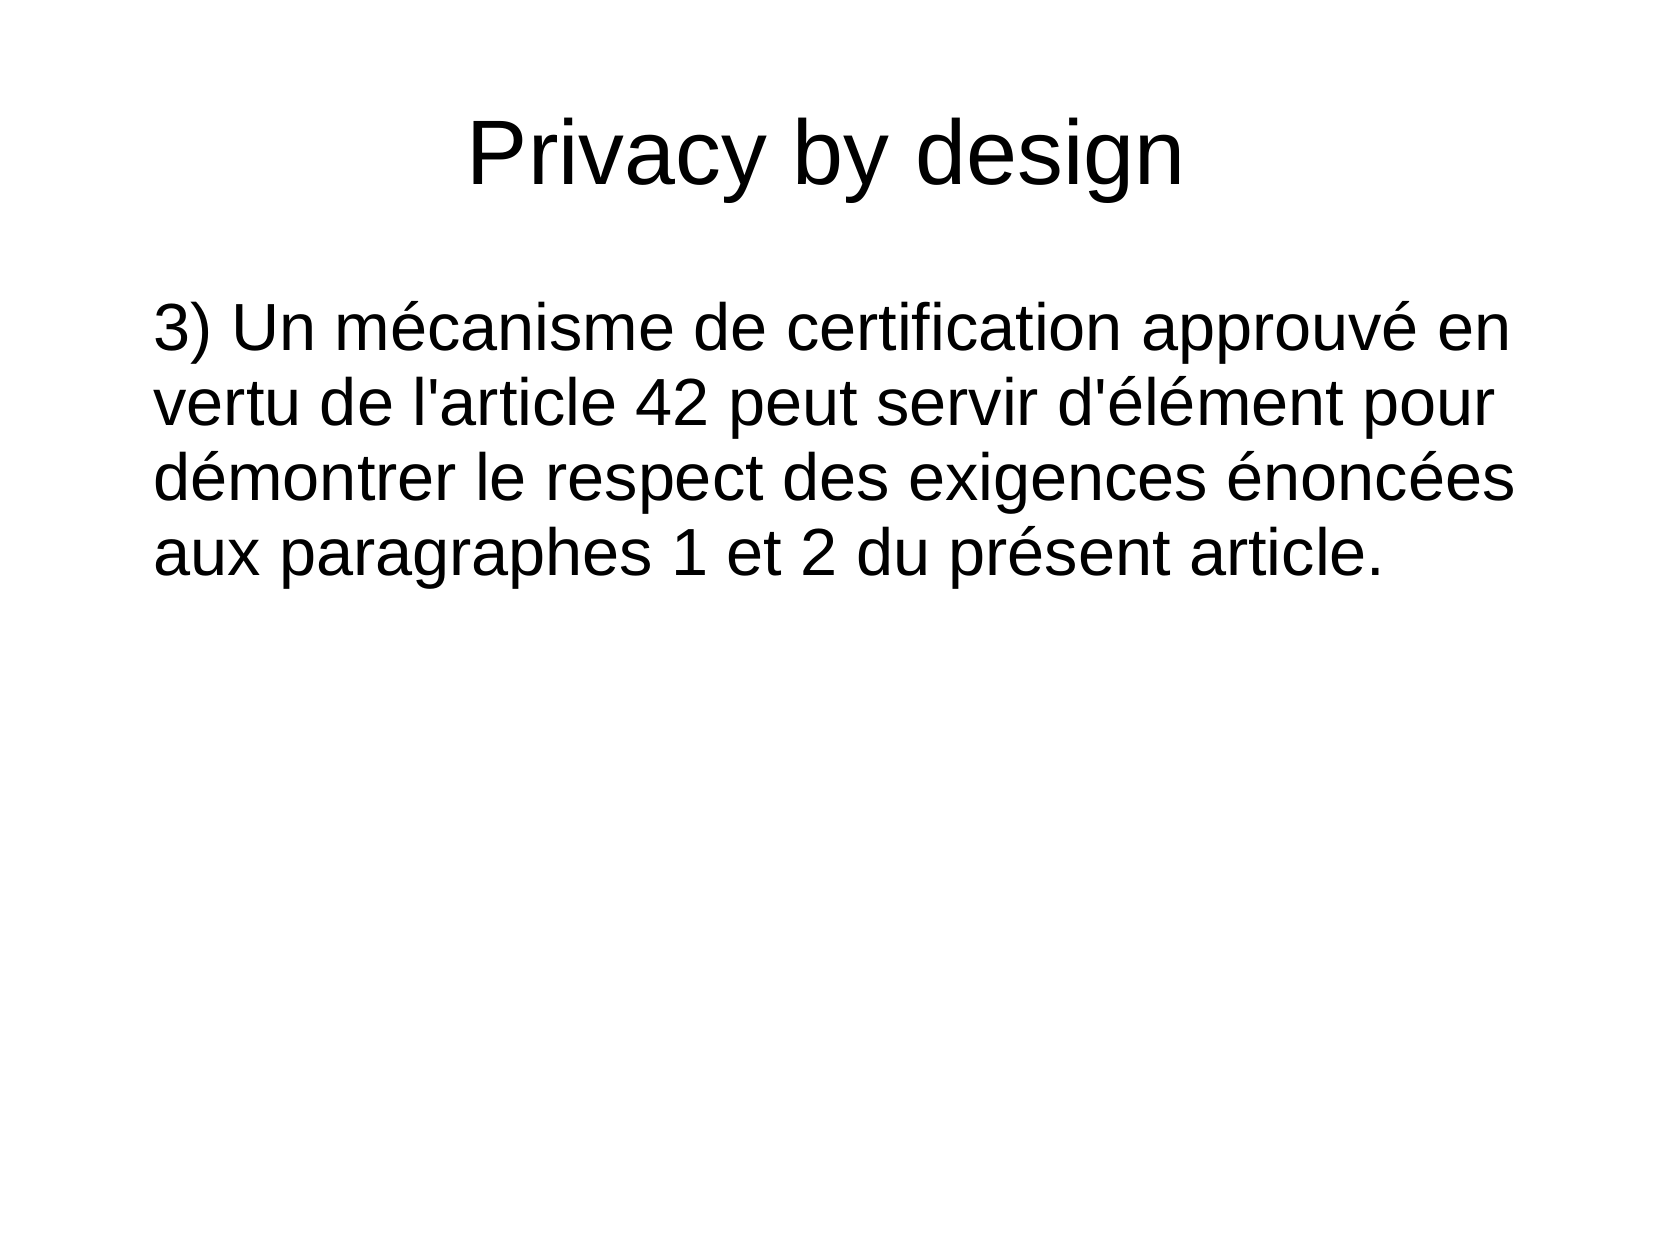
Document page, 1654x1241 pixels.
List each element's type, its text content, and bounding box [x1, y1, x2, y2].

list 3) Un mécanisme de certification approuvé en vertu de l'article 42 peut servir d'élément pour démontrer le respect des exigences énoncées aux paragraphes 1 et 2 du présent article. [82, 290, 1571, 1010]
title Privacy by design [82, 49, 1571, 257]
